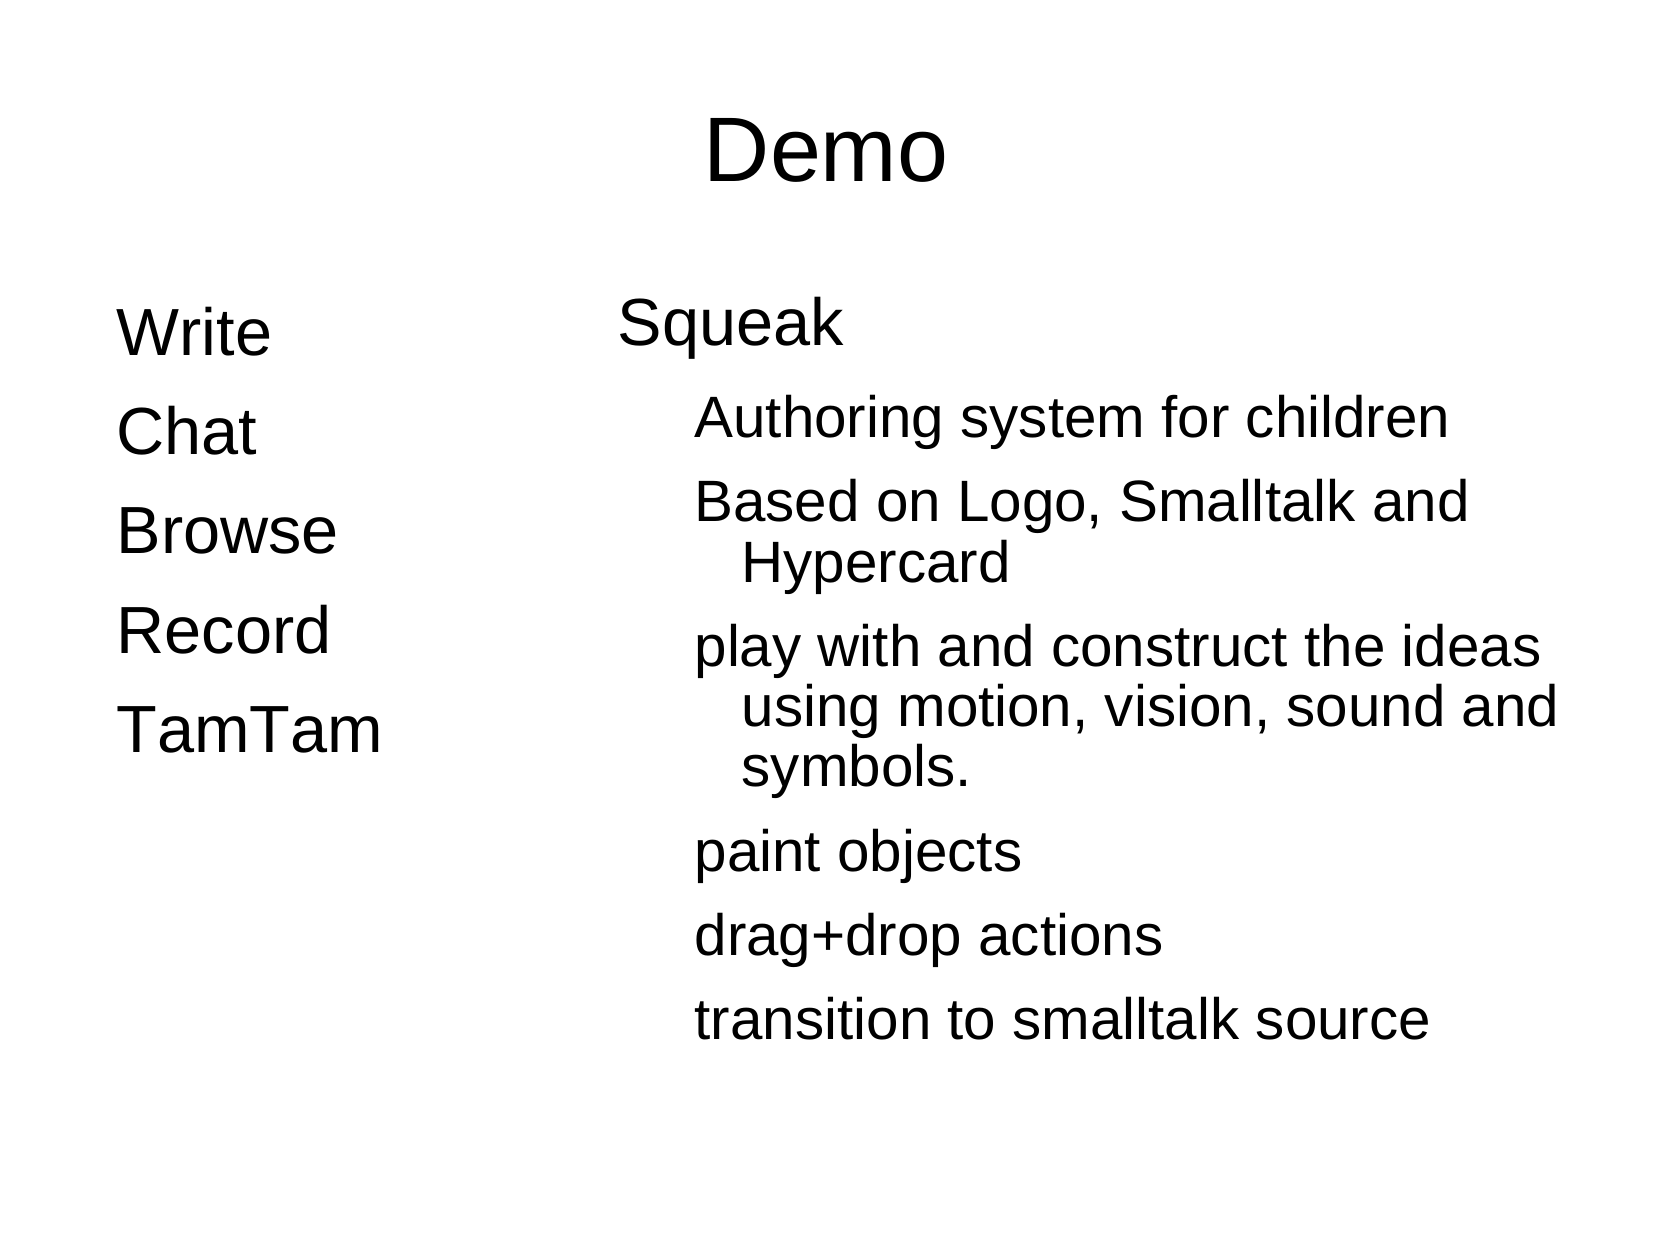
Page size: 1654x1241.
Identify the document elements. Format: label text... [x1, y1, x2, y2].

list Squeak Authoring system for children Based on Logo, Smalltalk and Hypercard play with and construct the ideas using motion, vision, sound and symbols. paint objects drag+drop actions transition to smalltalk source [600, 290, 1571, 1094]
title Demo [82, 49, 1571, 257]
list Write Chat Browse Record TamTam [99, 300, 600, 1068]
